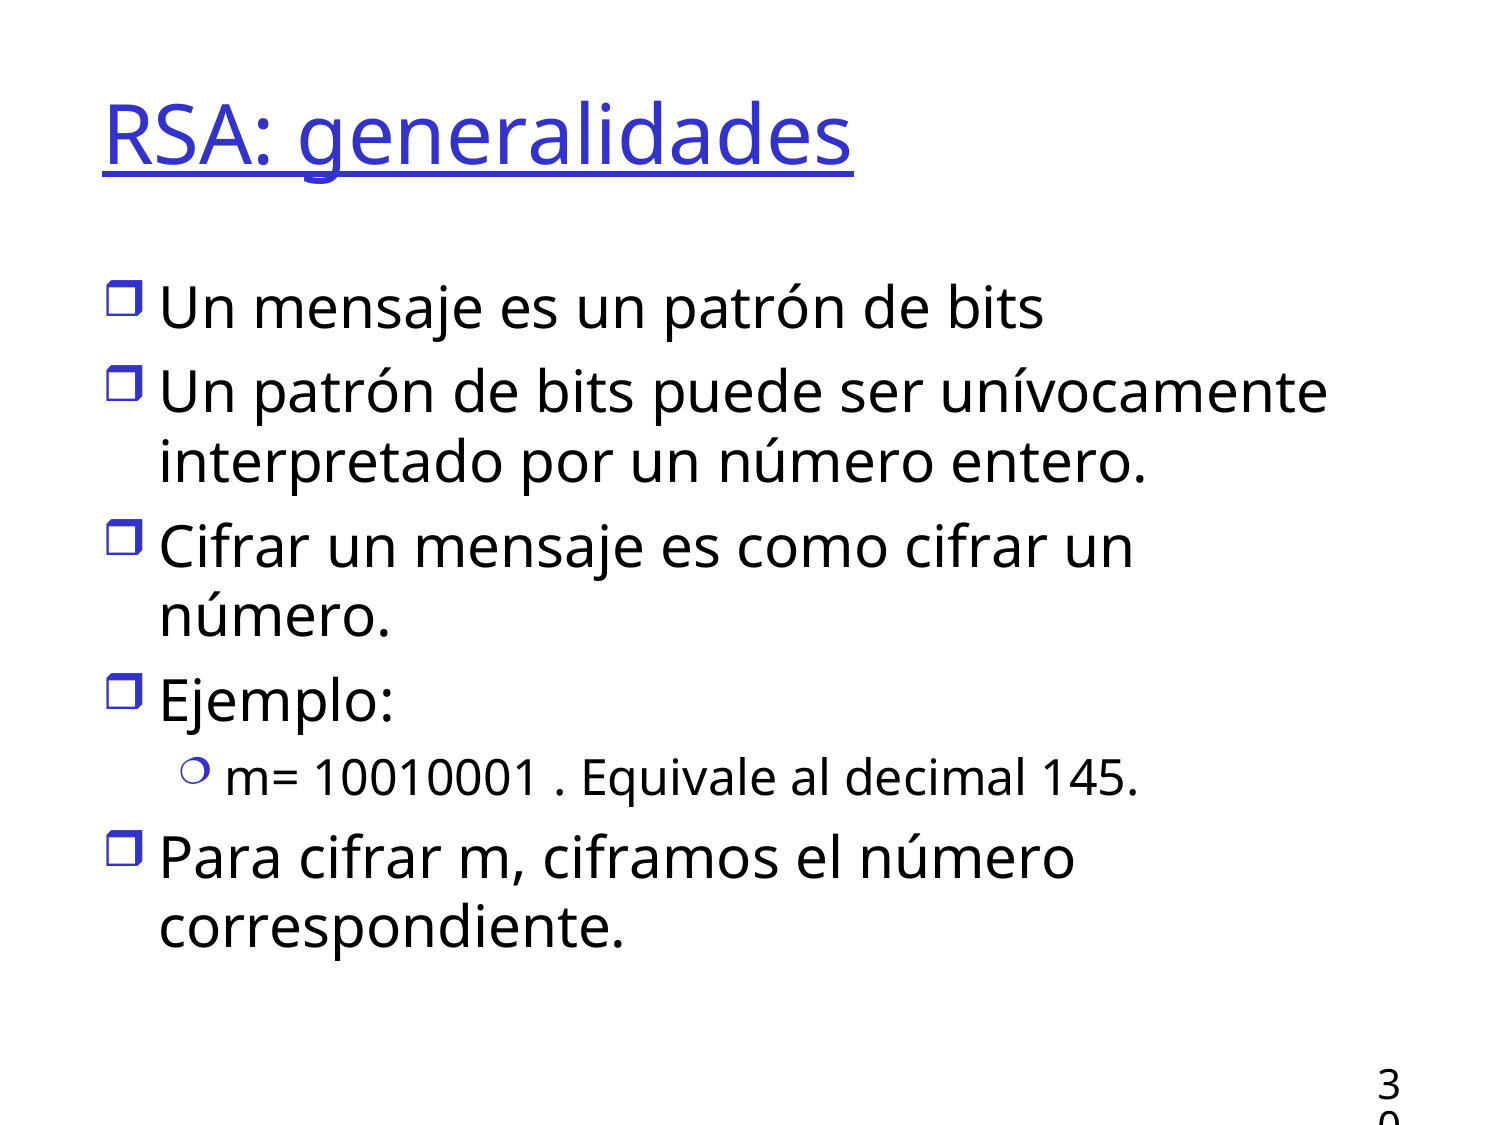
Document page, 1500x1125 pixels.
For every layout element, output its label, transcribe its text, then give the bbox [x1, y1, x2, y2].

title RSA: generalidades [87, 15, 1363, 247]
list Un mensaje es un patrón de bits Un patrón de bits puede ser unívocamente interpretado por un número entero. Cifrar un mensaje es como cifrar un número. Ejemplo: m= 10010001 . Equivale al decimal 145. Para cifrar m, ciframos el número correspondiente. [87, 262, 1363, 1006]
